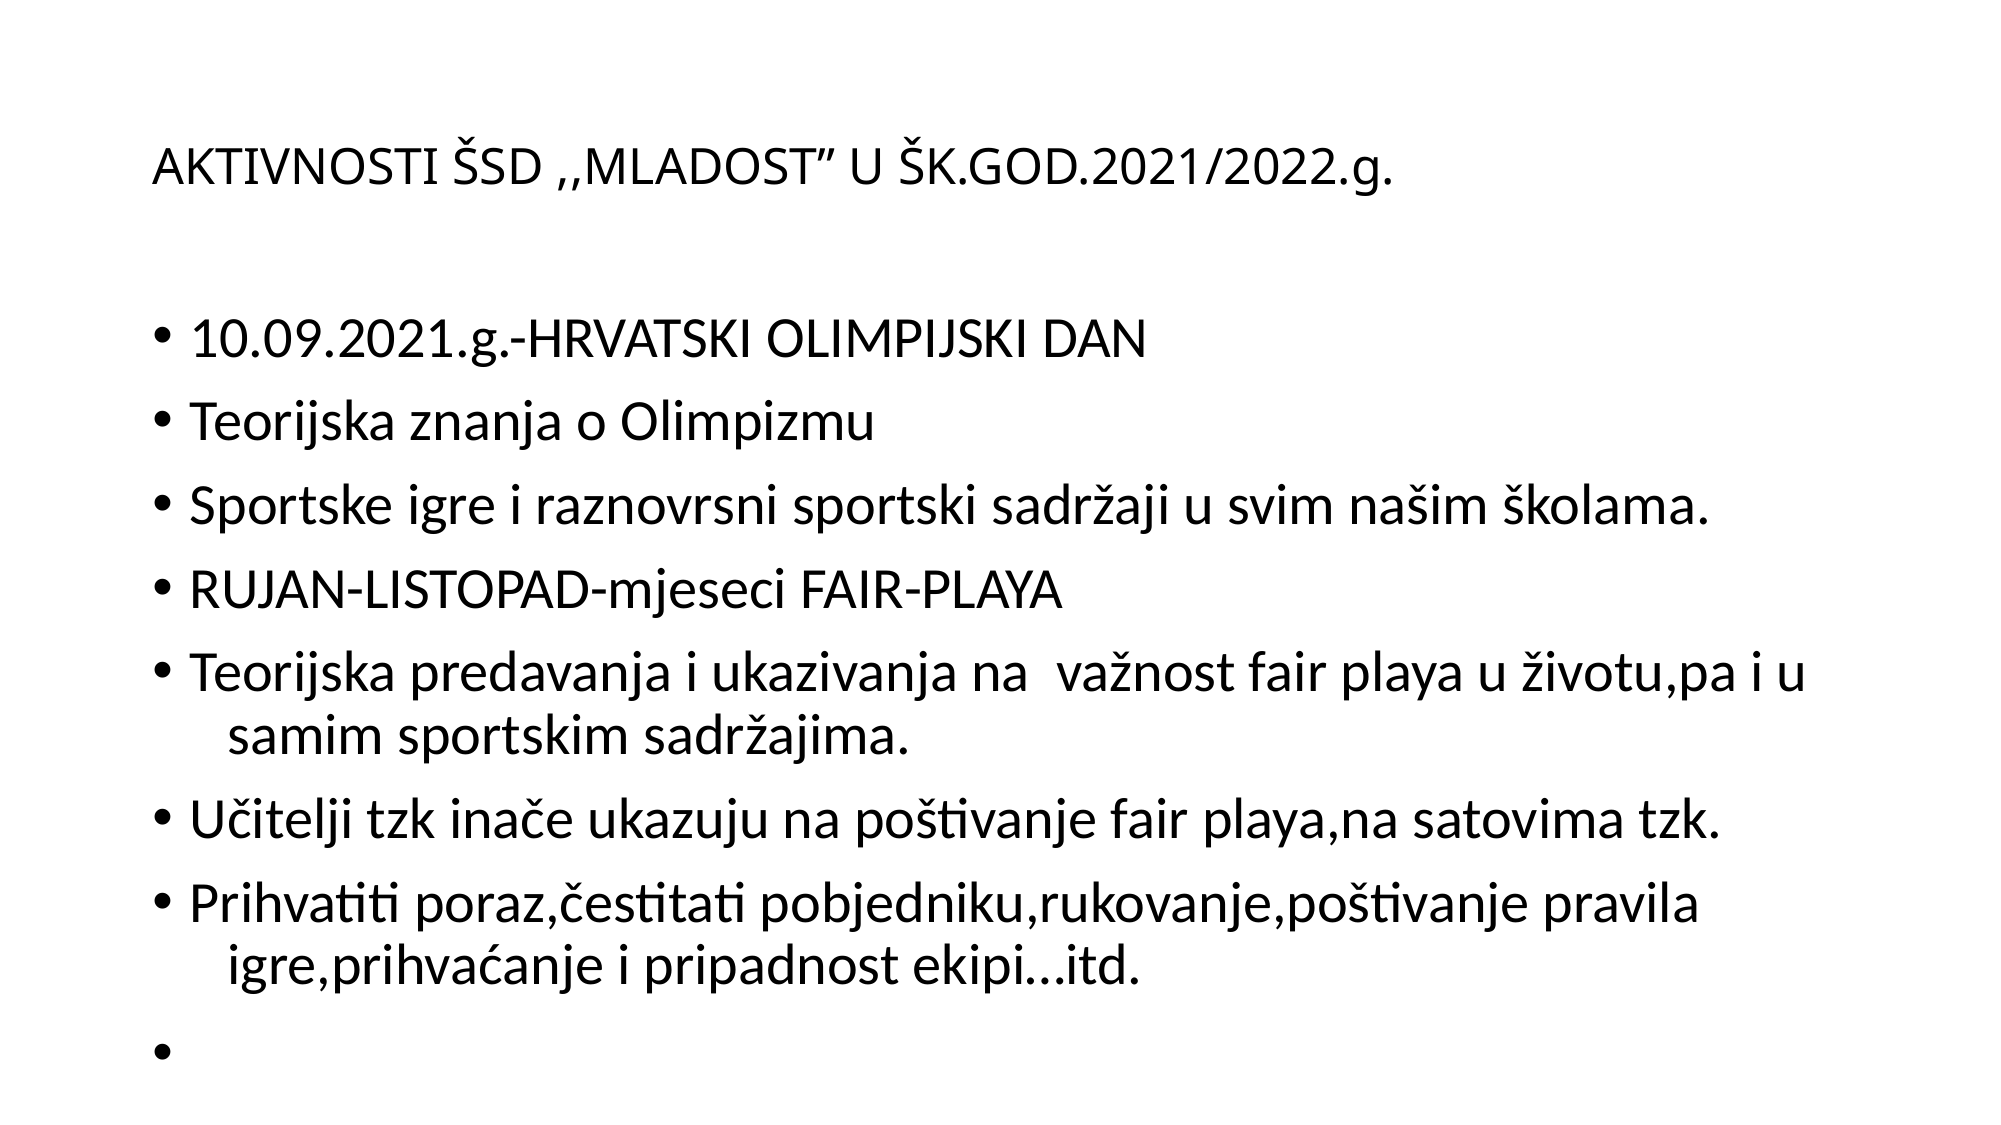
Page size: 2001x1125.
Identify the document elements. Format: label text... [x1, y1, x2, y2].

title AKTIVNOSTI ŠSD ,,MLADOST” U ŠK.GOD.2021/2022.g. [137, 59, 1863, 278]
list 10.09.2021.g.-HRVATSKI OLIMPIJSKI DAN Teorijska znanja o Olimpizmu Sportske igre i raznovrsni sportski sadržaji u svim našim školama. RUJAN-LISTOPAD-mjeseci FAIR-PLAYA Teorijska predavanja i ukazivanja na važnost fair playa u životu,pa i u samim sportskim sadržajima. Učitelji tzk inače ukazuju na poštivanje fair playa,na satovima tzk. Prihvatiti poraz,čestitati pobjedniku,rukovanje,poštivanje pravila igre,prihvaćanje i pripadnost ekipi…itd. [137, 299, 1863, 1014]
